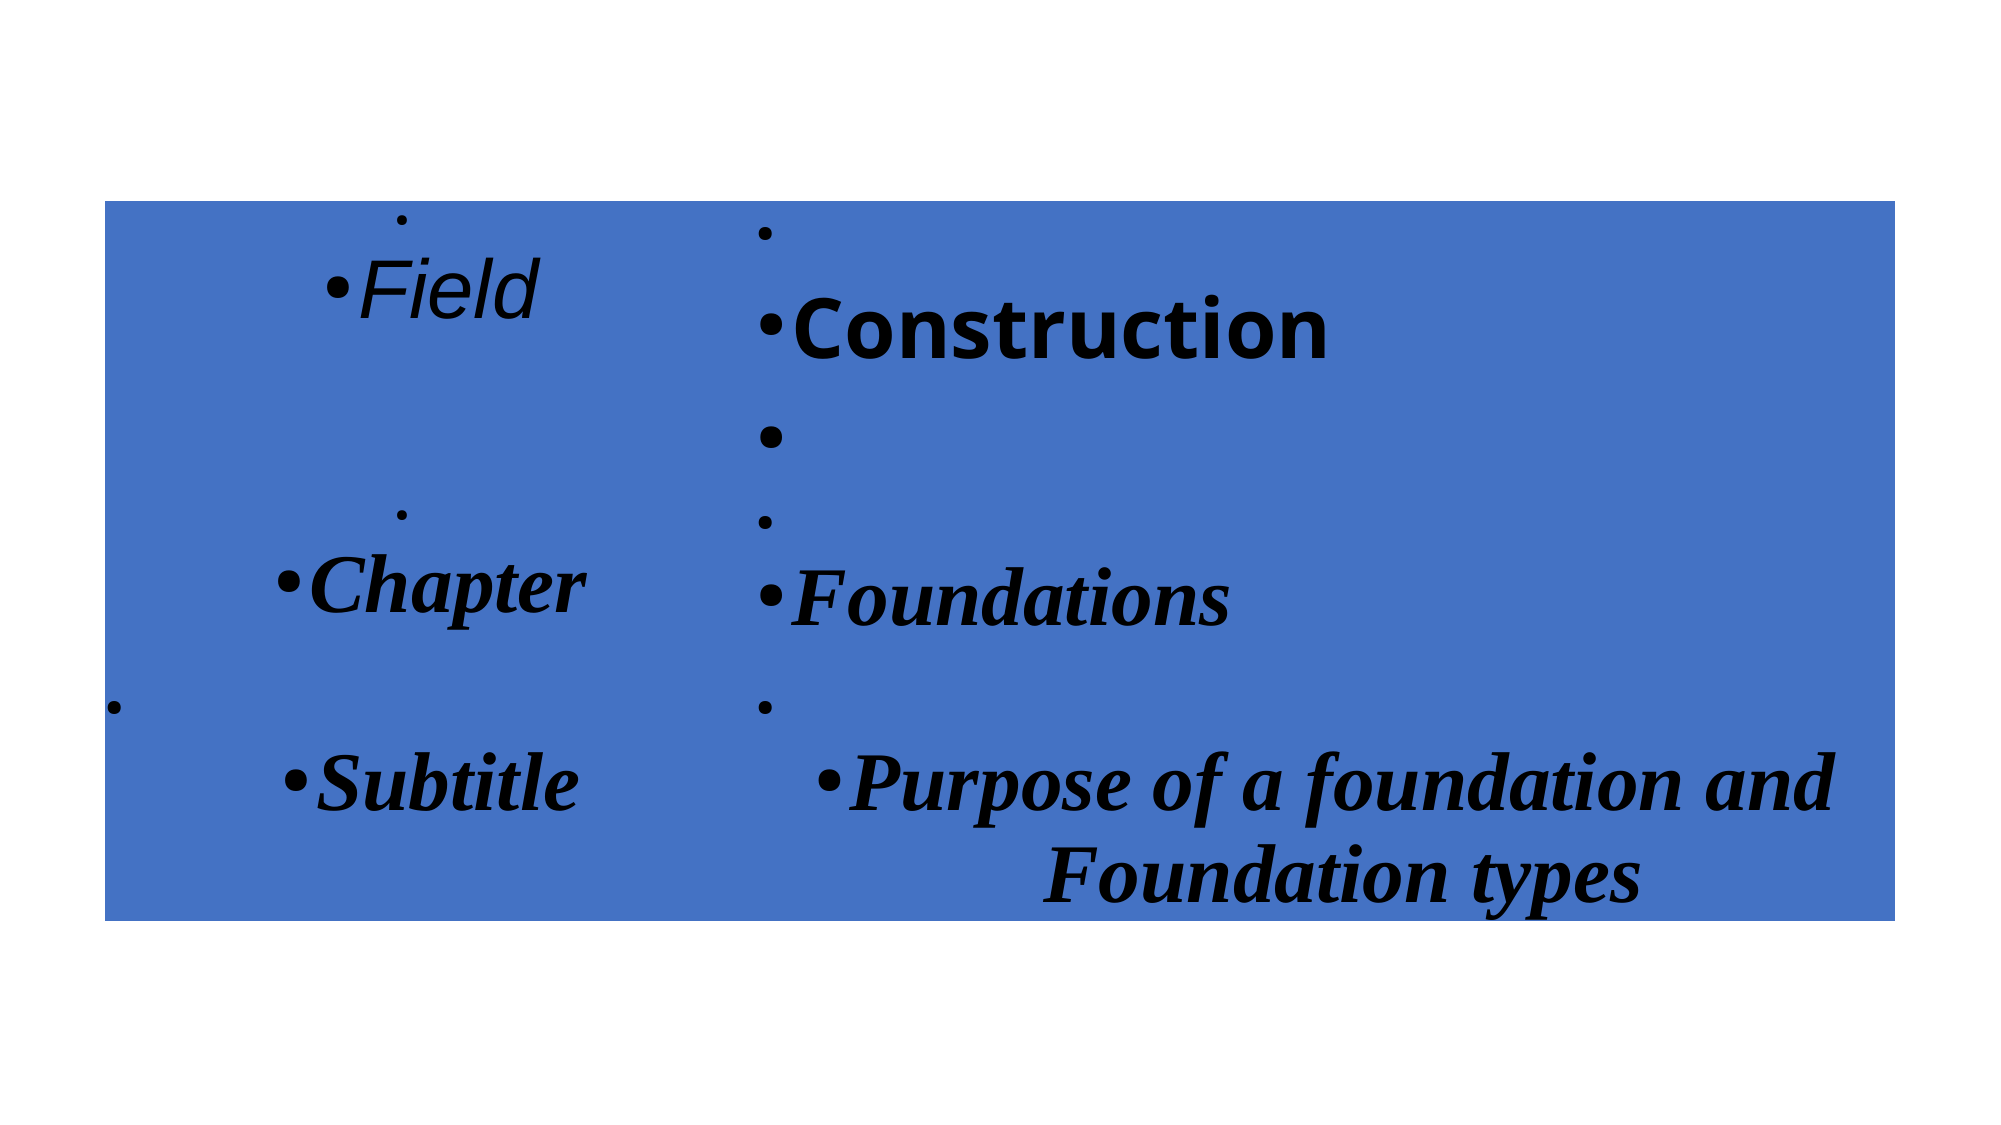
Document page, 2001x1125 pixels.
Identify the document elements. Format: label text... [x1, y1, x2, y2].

table_cell Subtitle [105, 681, 756, 921]
table_cell Foundations [756, 496, 1895, 681]
table_cell Purpose of a foundation and Foundation types [756, 681, 1895, 921]
table_header Field [105, 201, 756, 496]
table_header Construction [756, 201, 1895, 496]
table_cell Chapter [105, 496, 756, 681]
